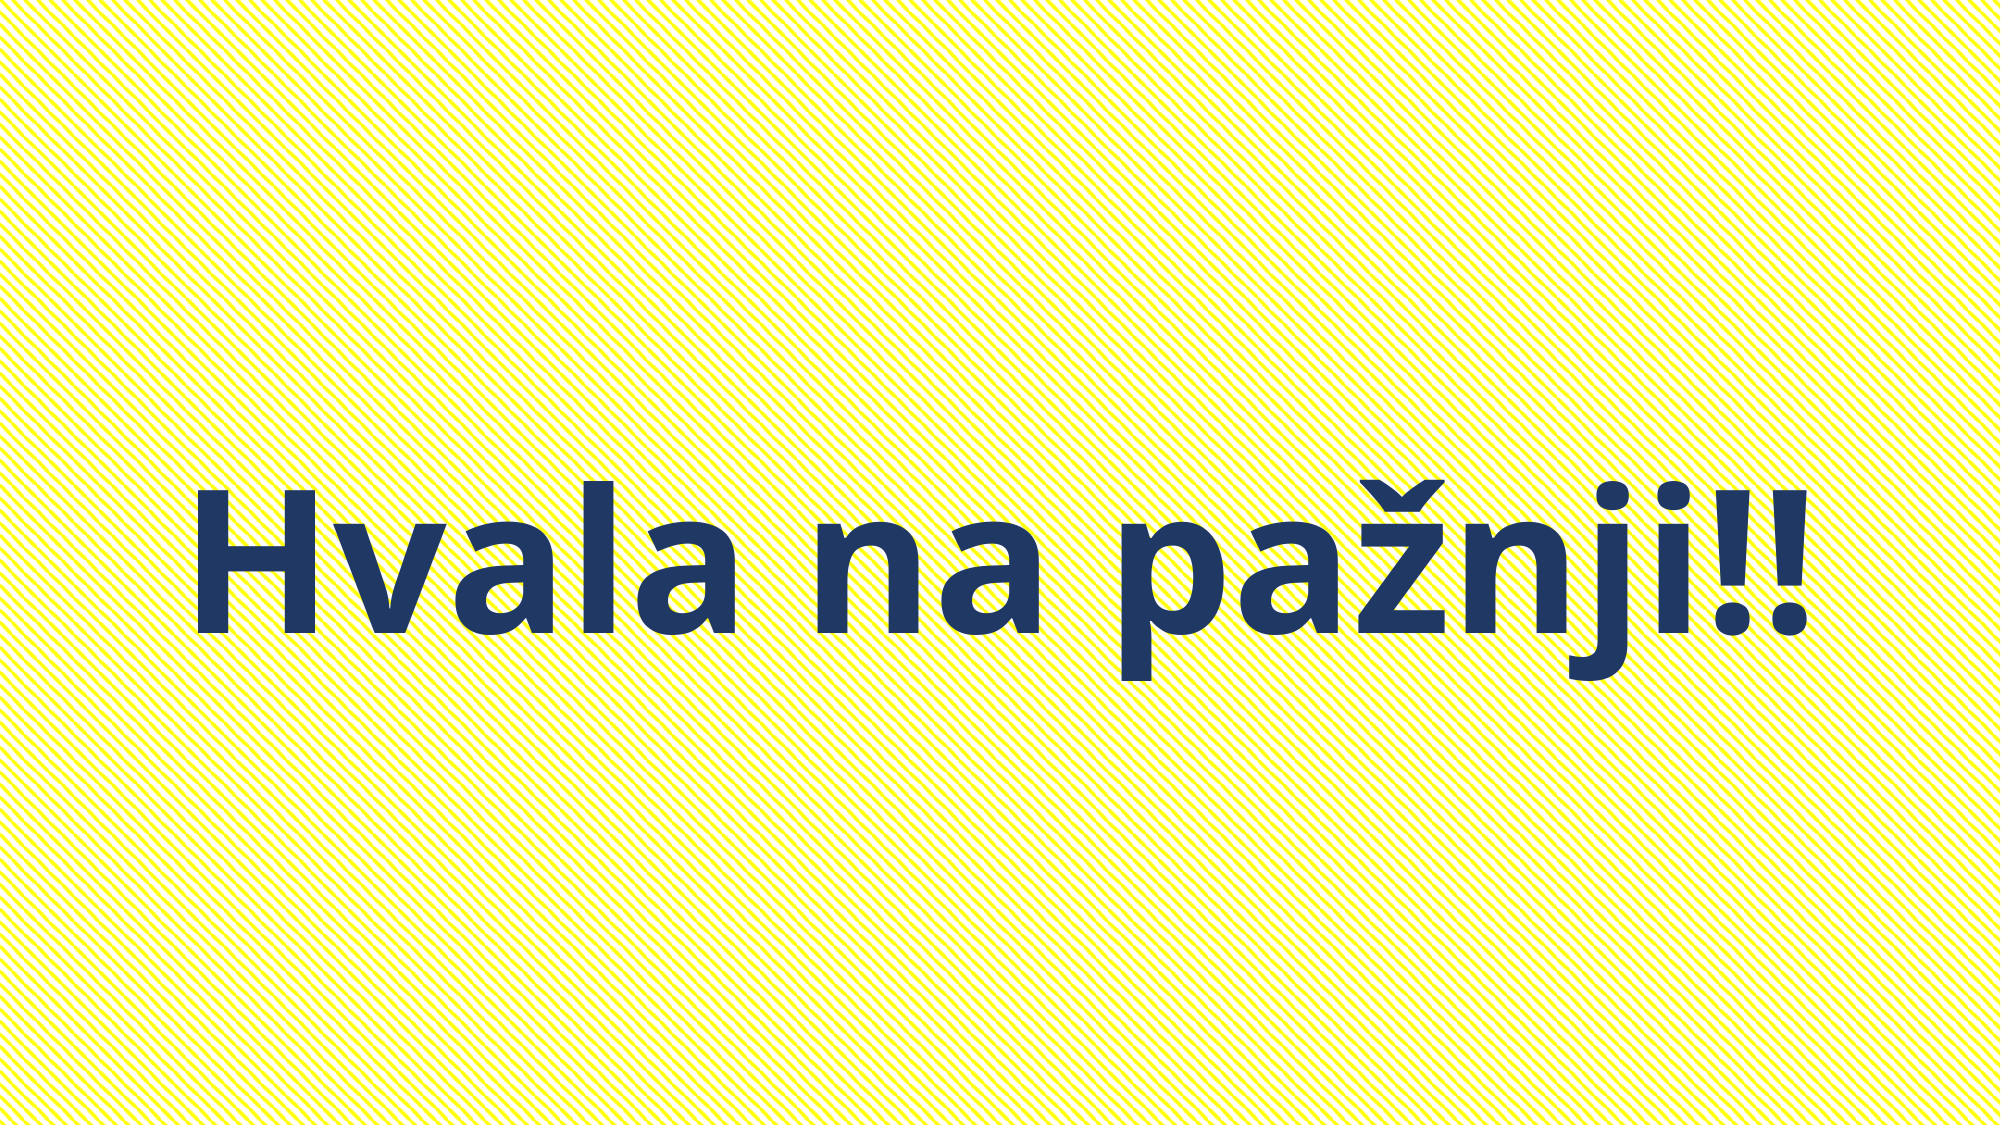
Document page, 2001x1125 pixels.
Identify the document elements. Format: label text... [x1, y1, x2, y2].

title Hvala na pažnji!! [137, 453, 1863, 672]
